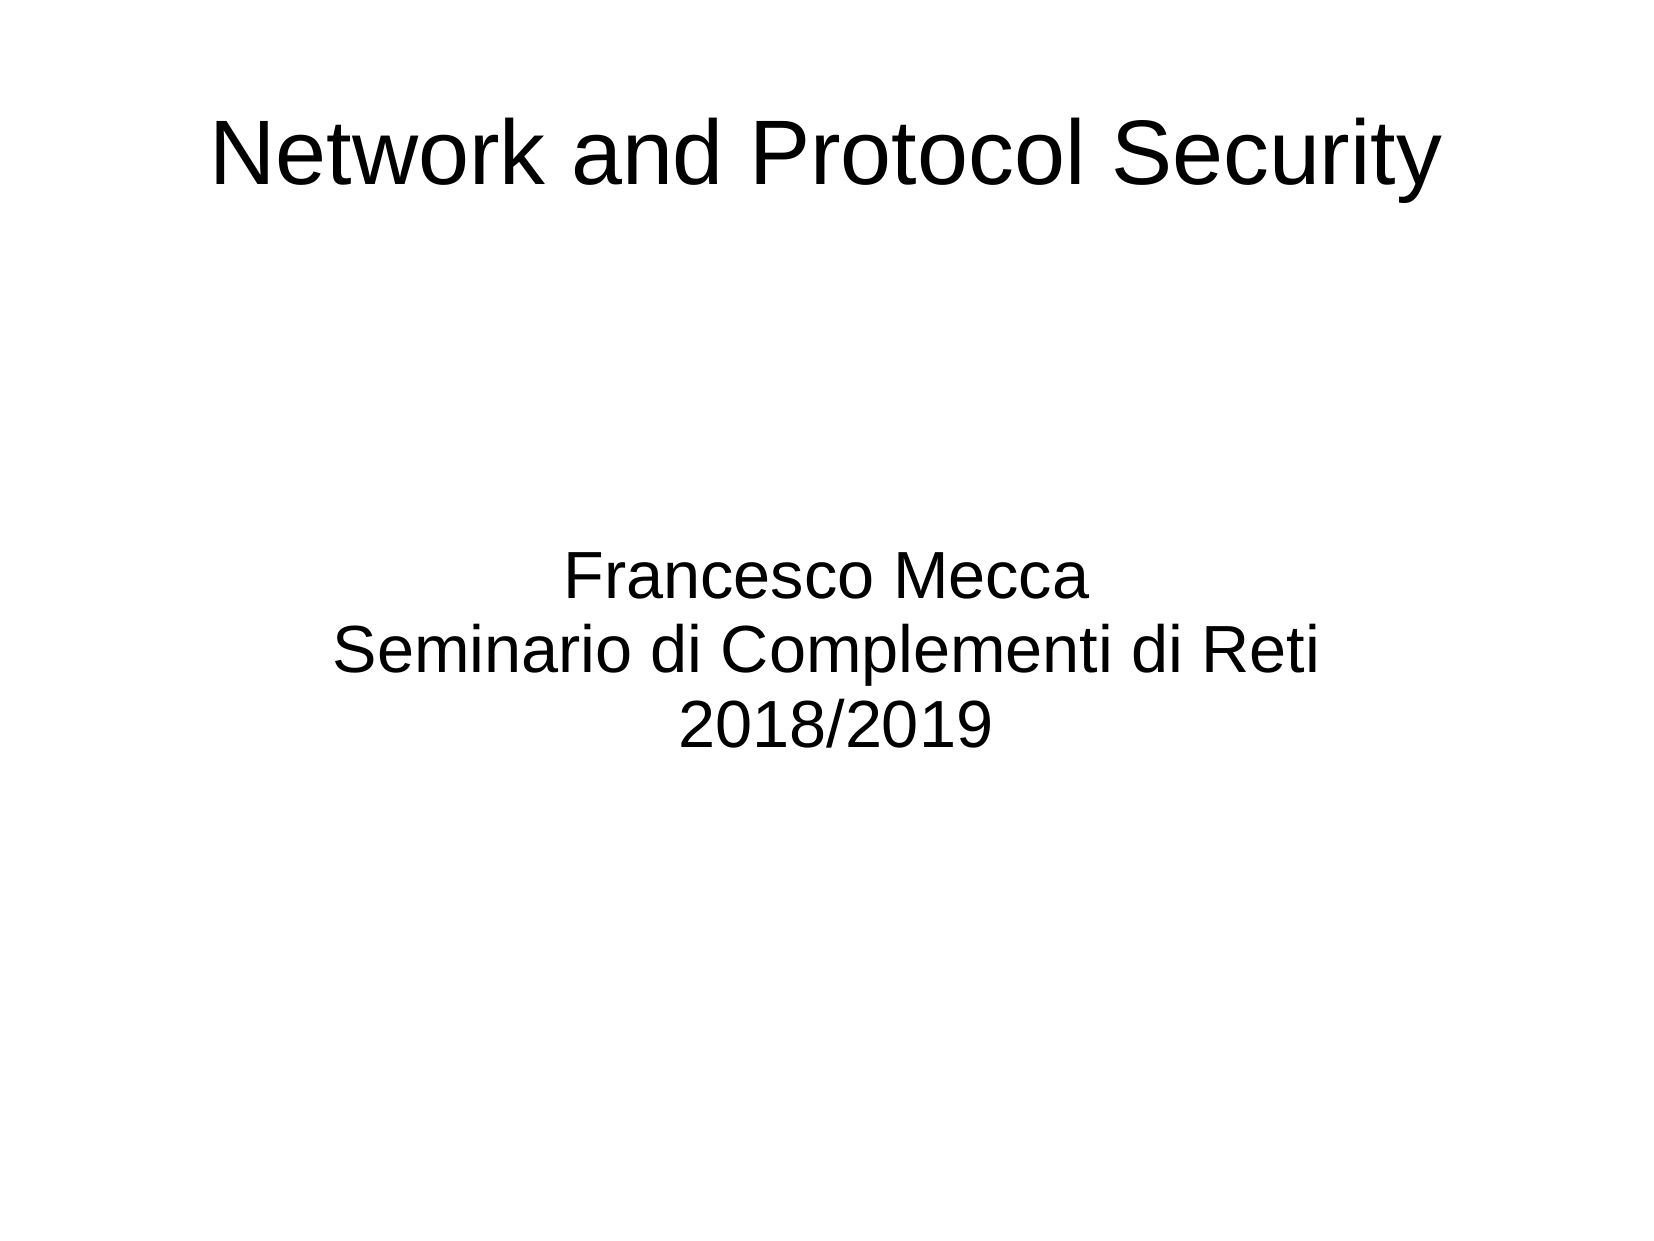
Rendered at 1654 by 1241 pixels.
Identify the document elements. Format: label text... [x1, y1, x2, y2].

subtitle Francesco Mecca Seminario di Complementi di Reti 2018/2019 [82, 290, 1571, 1010]
title Network and Protocol Security [82, 49, 1571, 257]
